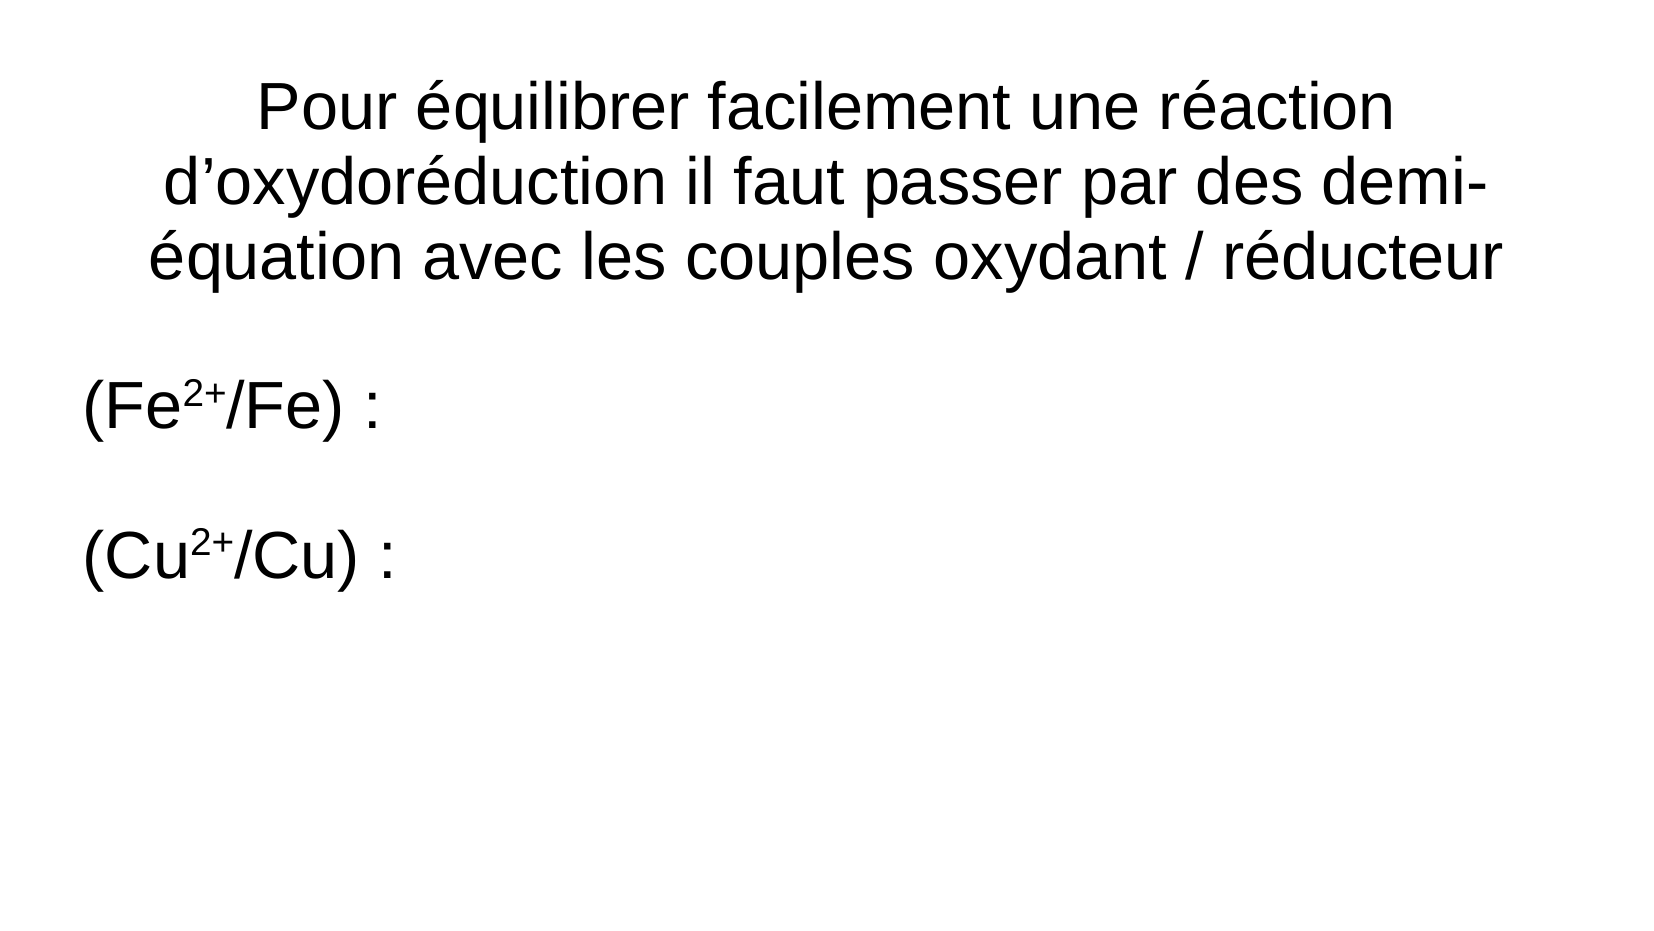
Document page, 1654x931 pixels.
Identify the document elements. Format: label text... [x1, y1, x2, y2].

subtitle Pour équilibrer facilement une réaction d’oxydoréduction il faut passer par des demi-équation avec les couples oxydant / réducteur (Fe2+/Fe) : (Cu2+/Cu) : [82, 29, 1571, 857]
